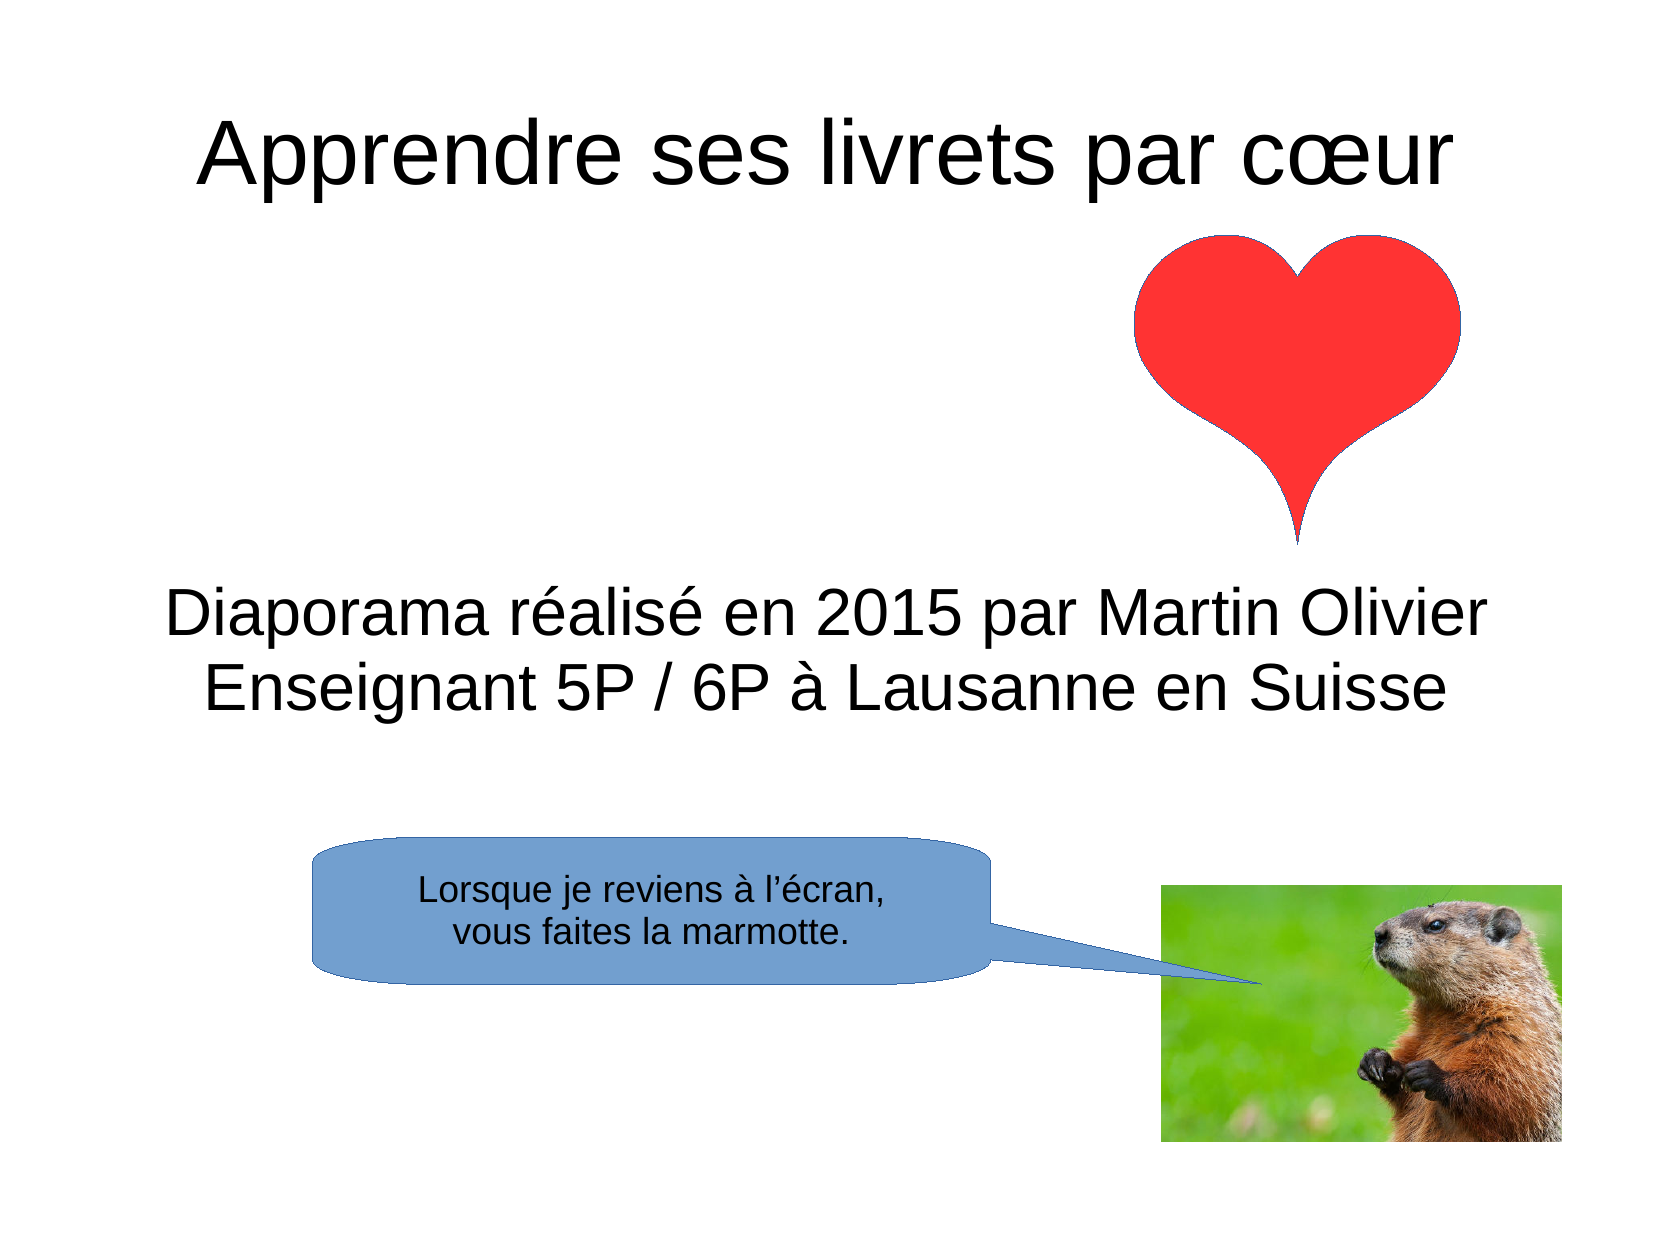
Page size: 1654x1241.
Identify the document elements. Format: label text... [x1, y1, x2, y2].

text_box [1140, 235, 1455, 290]
text_box Lorsque je reviens à l’écran, vous faites la marmotte. [312, 837, 1262, 985]
subtitle Diaporama réalisé en 2015 par Martin Olivier Enseignant 5P / 6P à Lausanne en Suisse [82, 290, 1571, 1010]
title Apprendre ses livrets par cœur [82, 49, 1571, 257]
picture [1161, 885, 1562, 1142]
